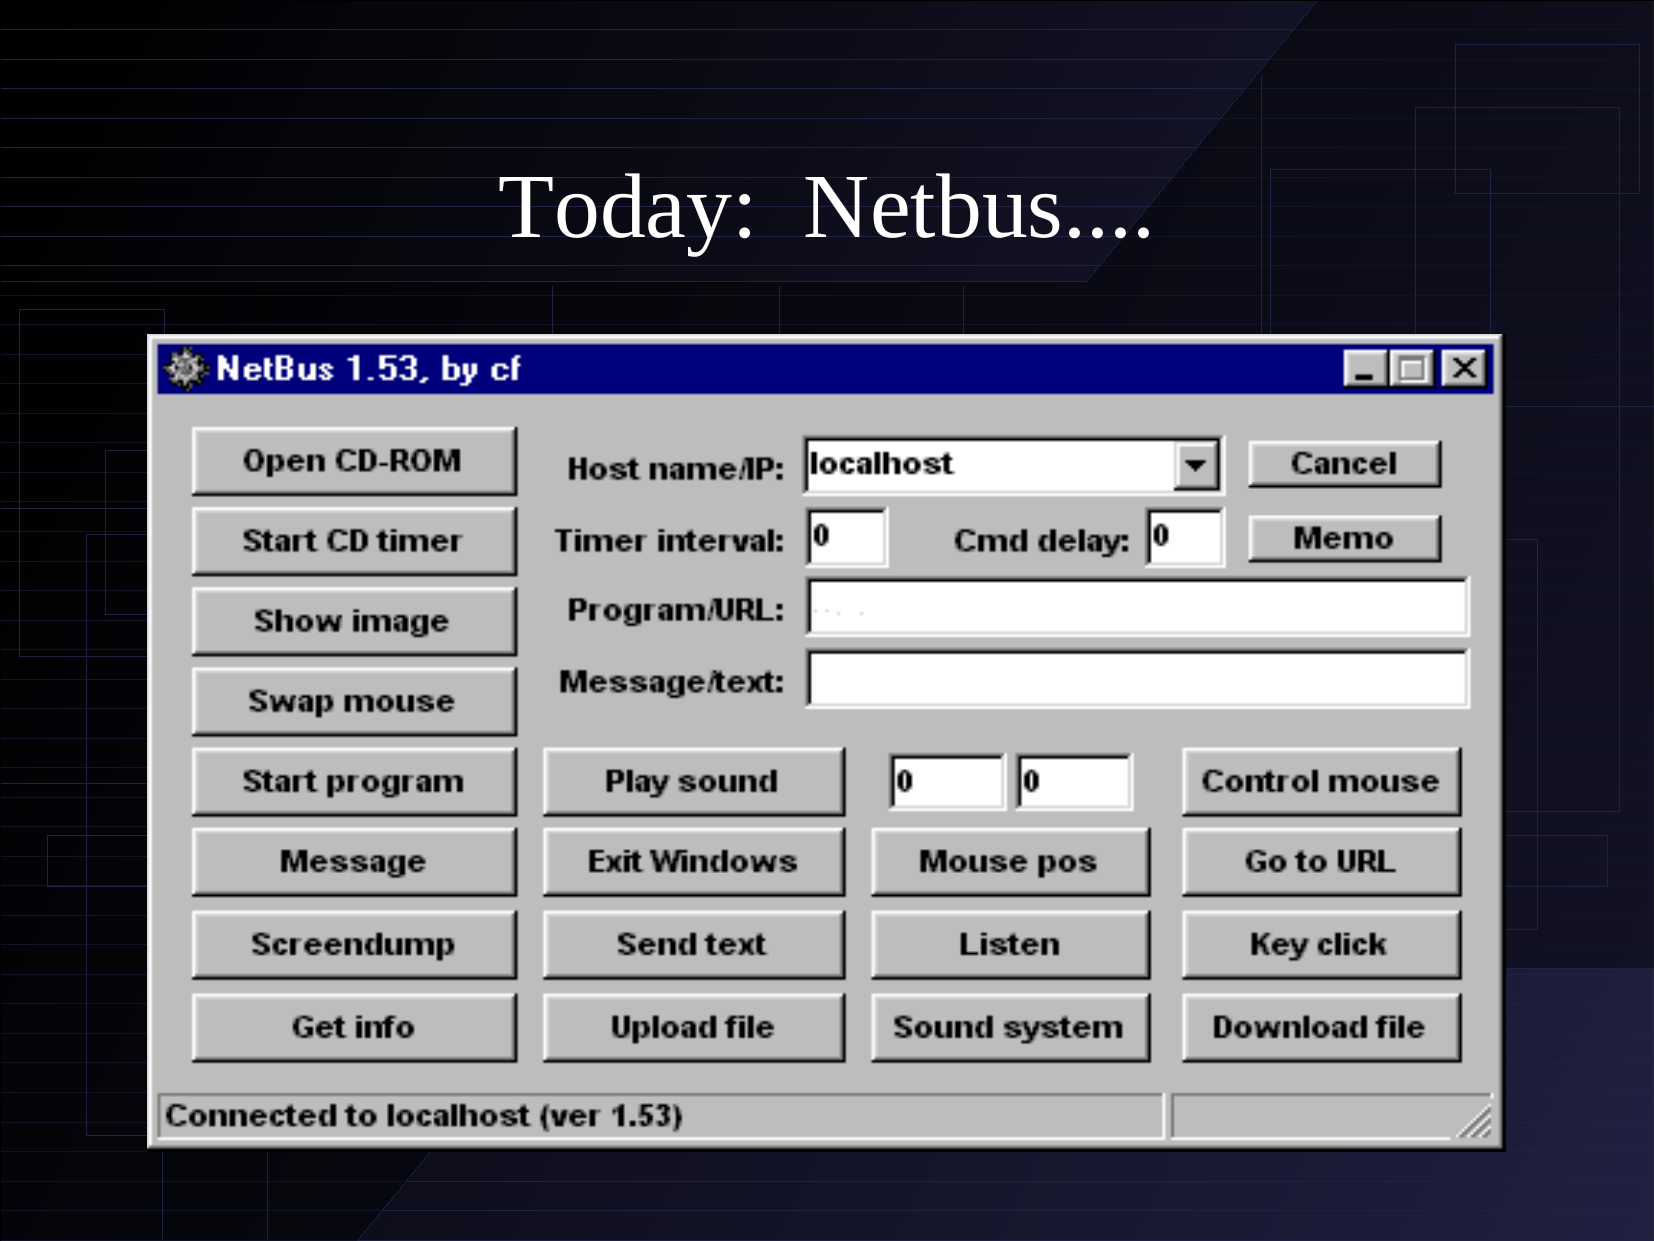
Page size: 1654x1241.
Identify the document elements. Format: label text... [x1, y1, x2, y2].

title Today: Netbus.... [121, 102, 1534, 311]
picture [147, 334, 1506, 1152]
